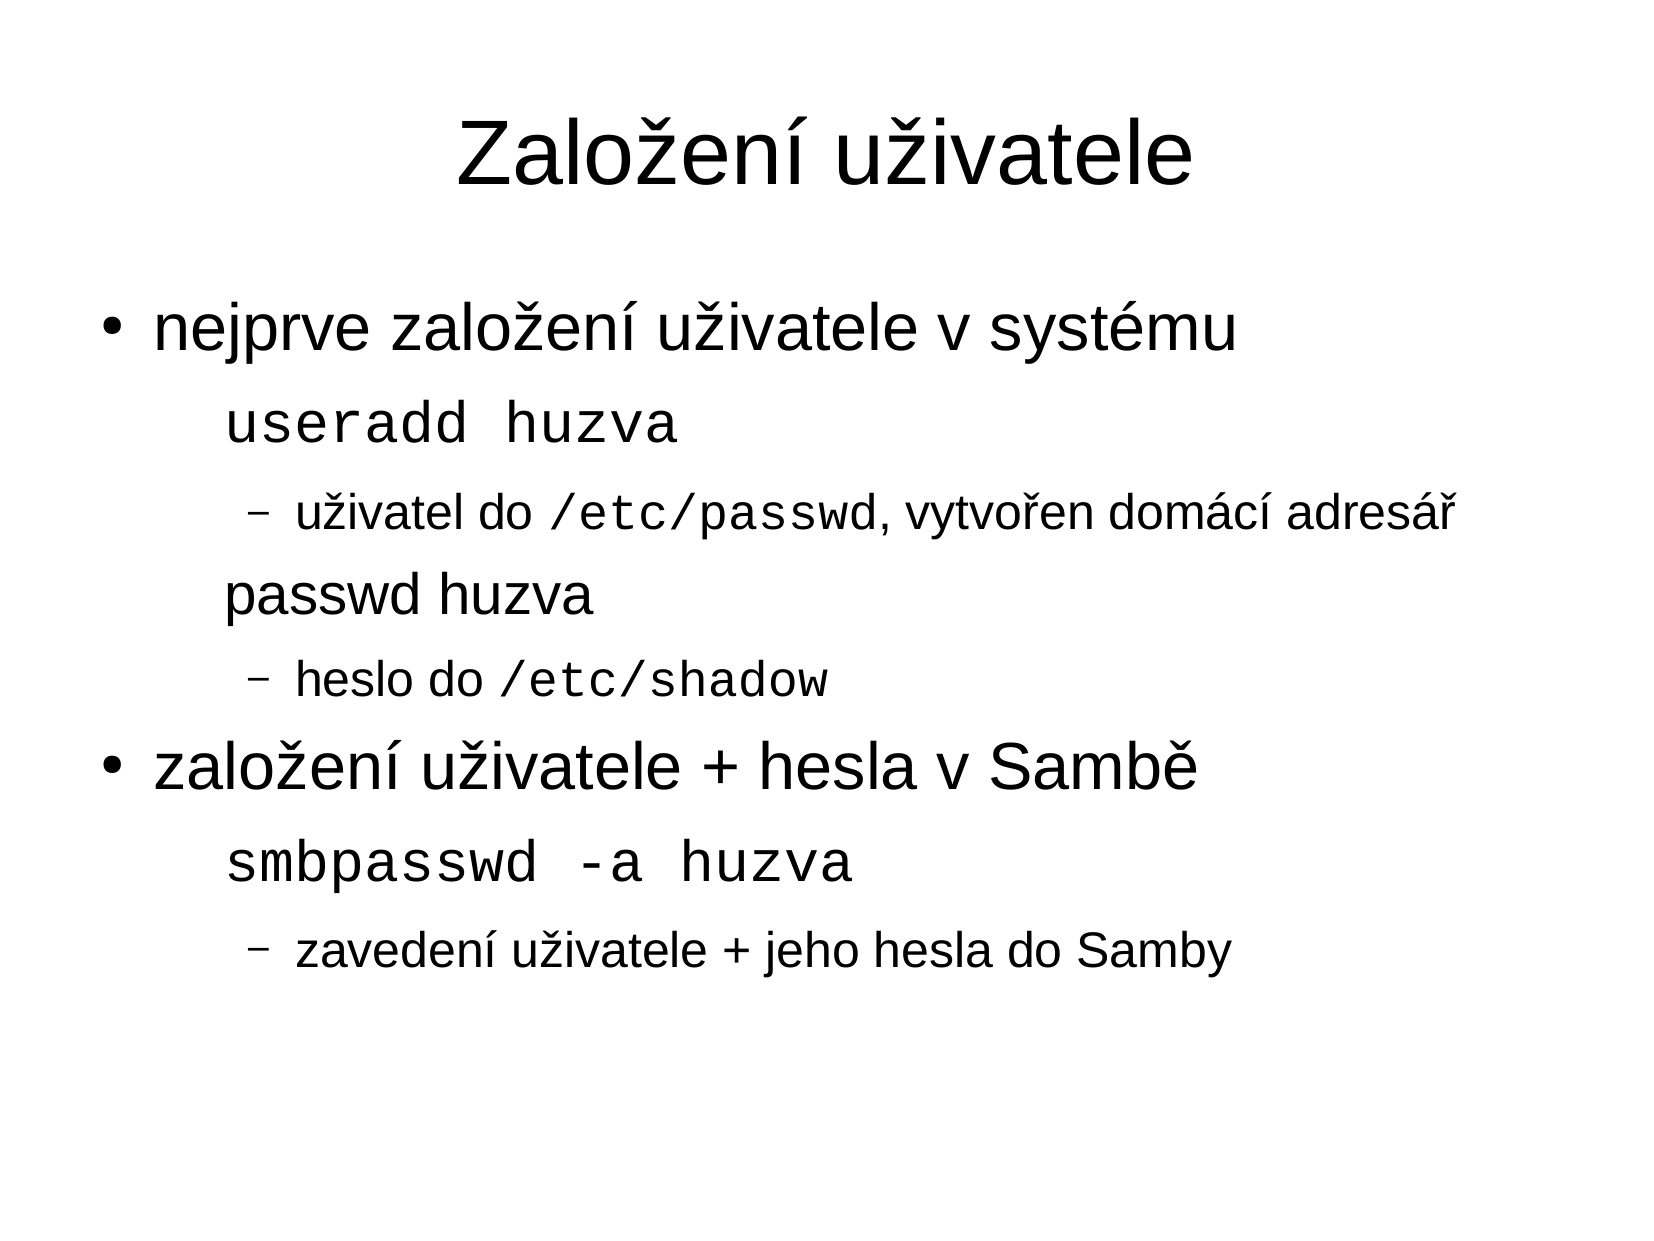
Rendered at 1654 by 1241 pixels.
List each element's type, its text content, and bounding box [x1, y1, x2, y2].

title Založení uživatele [82, 49, 1571, 257]
list nejprve založení uživatele v systému useradd huzva uživatel do /etc/passwd, vytvořen domácí adresář passwd huzva heslo do /etc/shadow založení uživatele + hesla v Sambě smbpasswd -a huzva zavedení uživatele + jeho hesla do Samby [82, 290, 1571, 1109]
